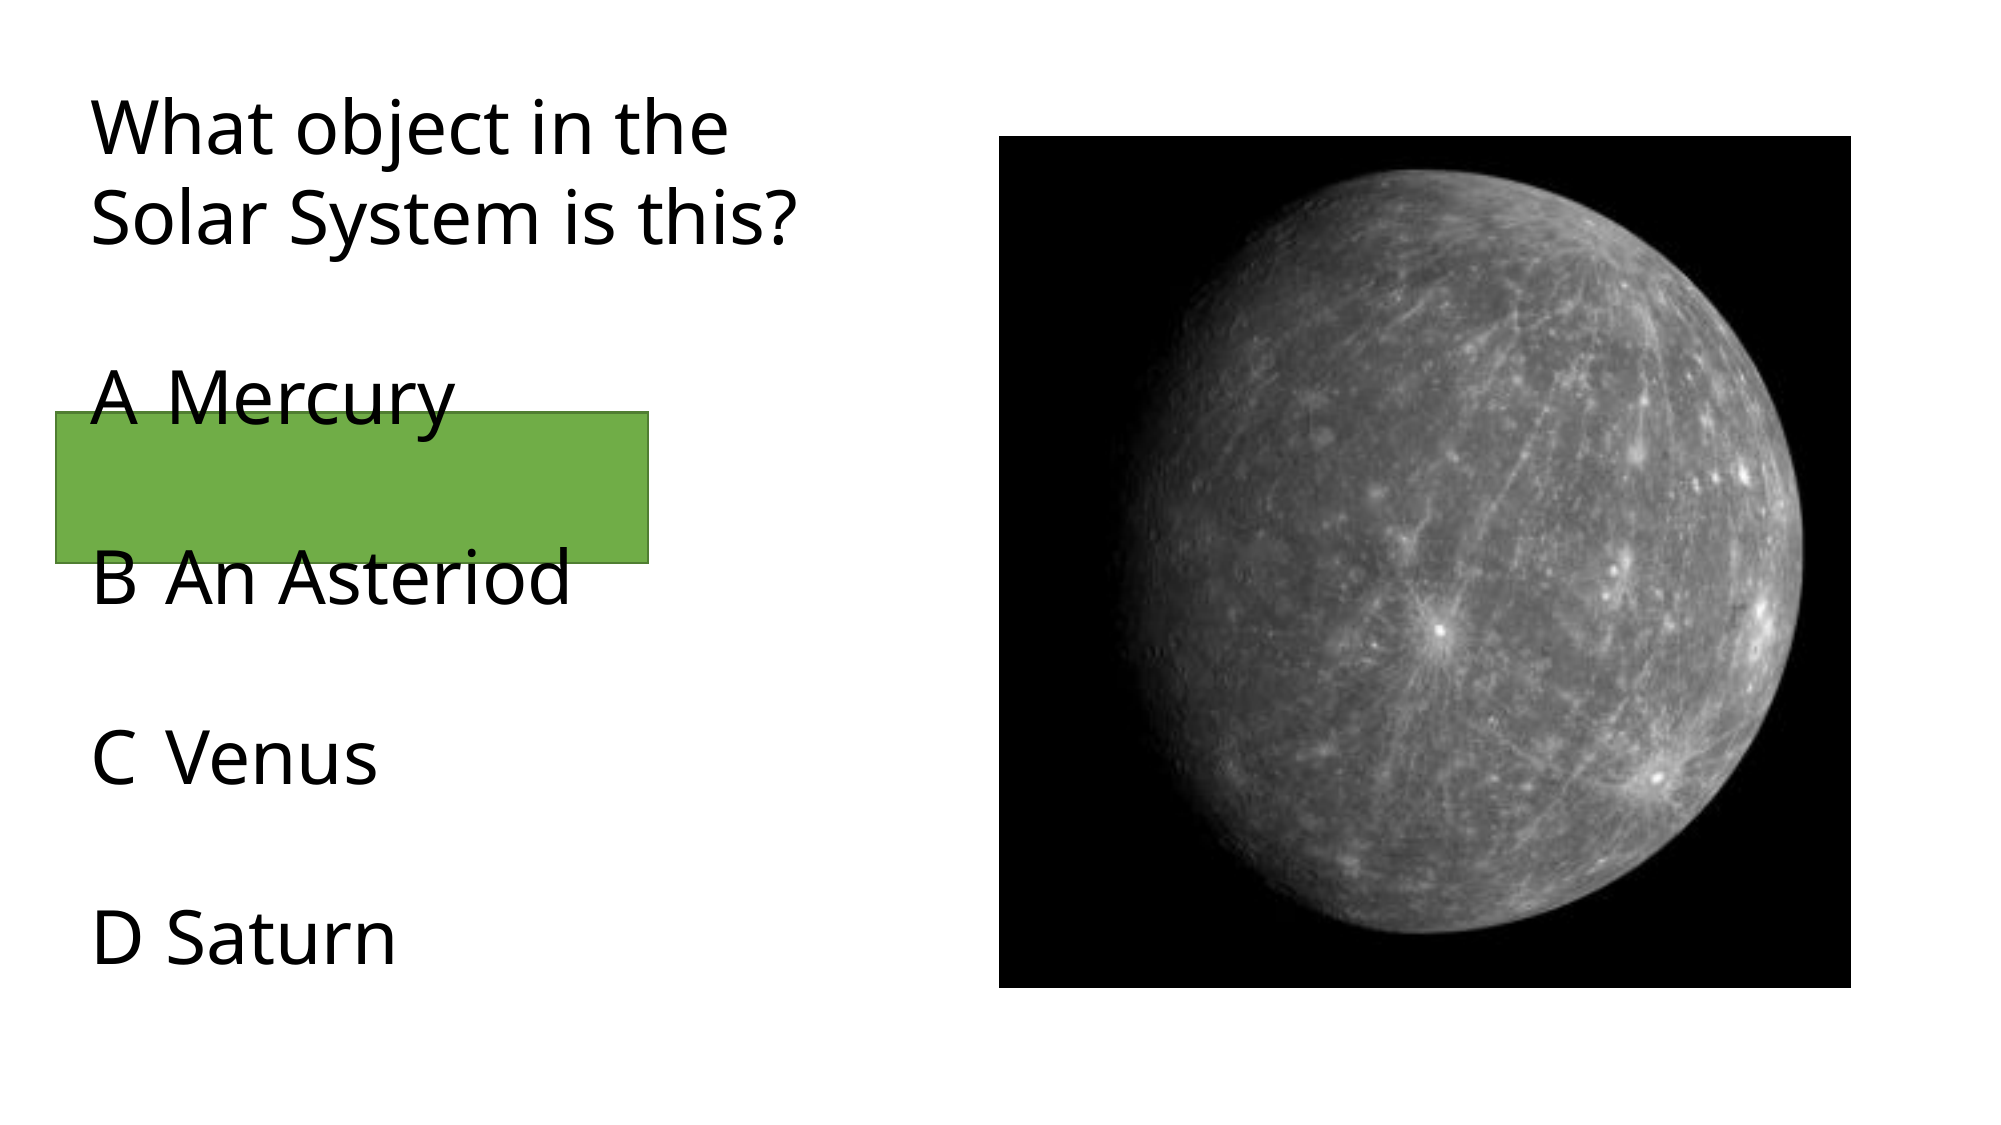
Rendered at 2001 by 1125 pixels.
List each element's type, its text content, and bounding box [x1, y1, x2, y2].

text_box What object in the Solar System is this? A Mercury B An Asteriod C Venus D Saturn [75, 71, 877, 1087]
picture [999, 137, 1851, 988]
text_box [56, 413, 75, 563]
